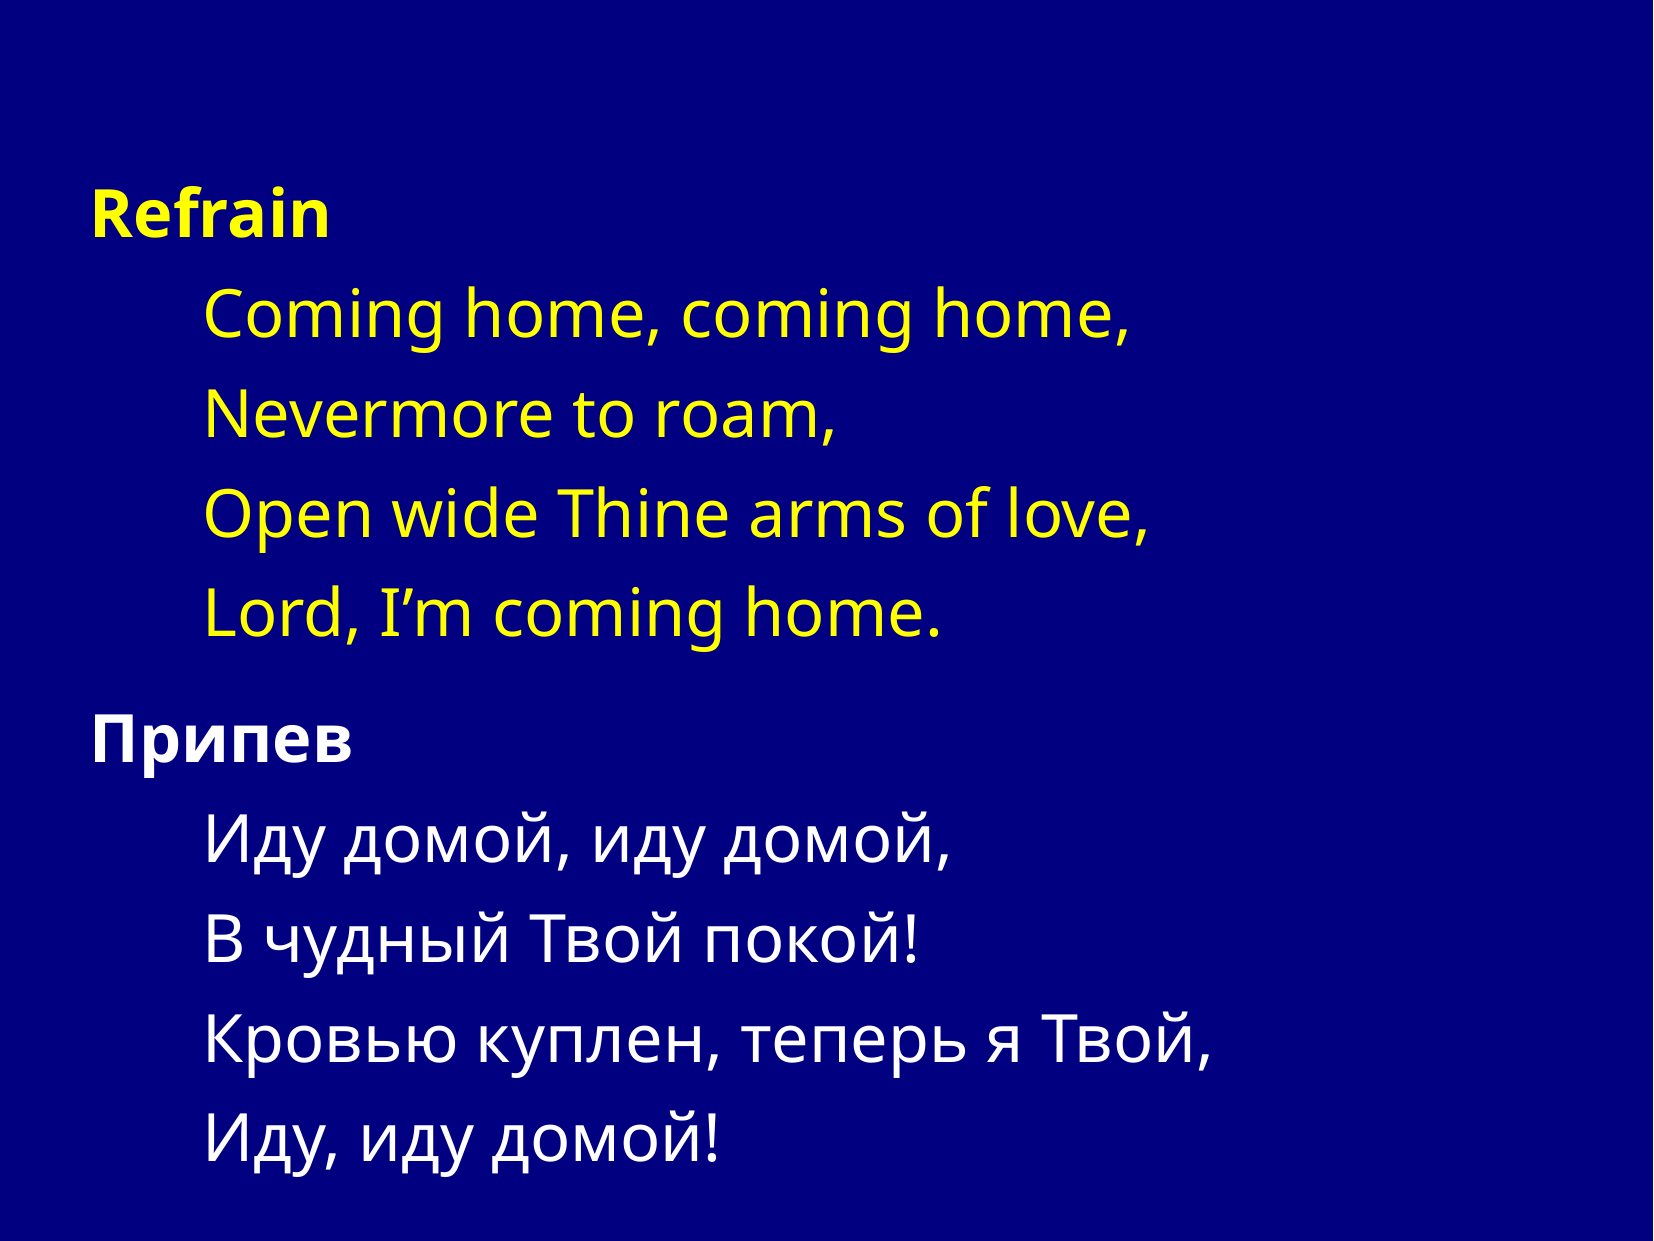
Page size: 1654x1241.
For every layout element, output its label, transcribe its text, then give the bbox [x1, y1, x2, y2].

text_box Refrain Coming home, coming home, Nevermore to roam, Open wide Thine arms of love, Lord, I’m coming home. [75, 150, 1576, 638]
text_box Припев Иду домой, иду домой, В чудный Твой покой! Кровью куплен, теперь я Твой, Иду, иду домой! [75, 675, 1576, 1163]
